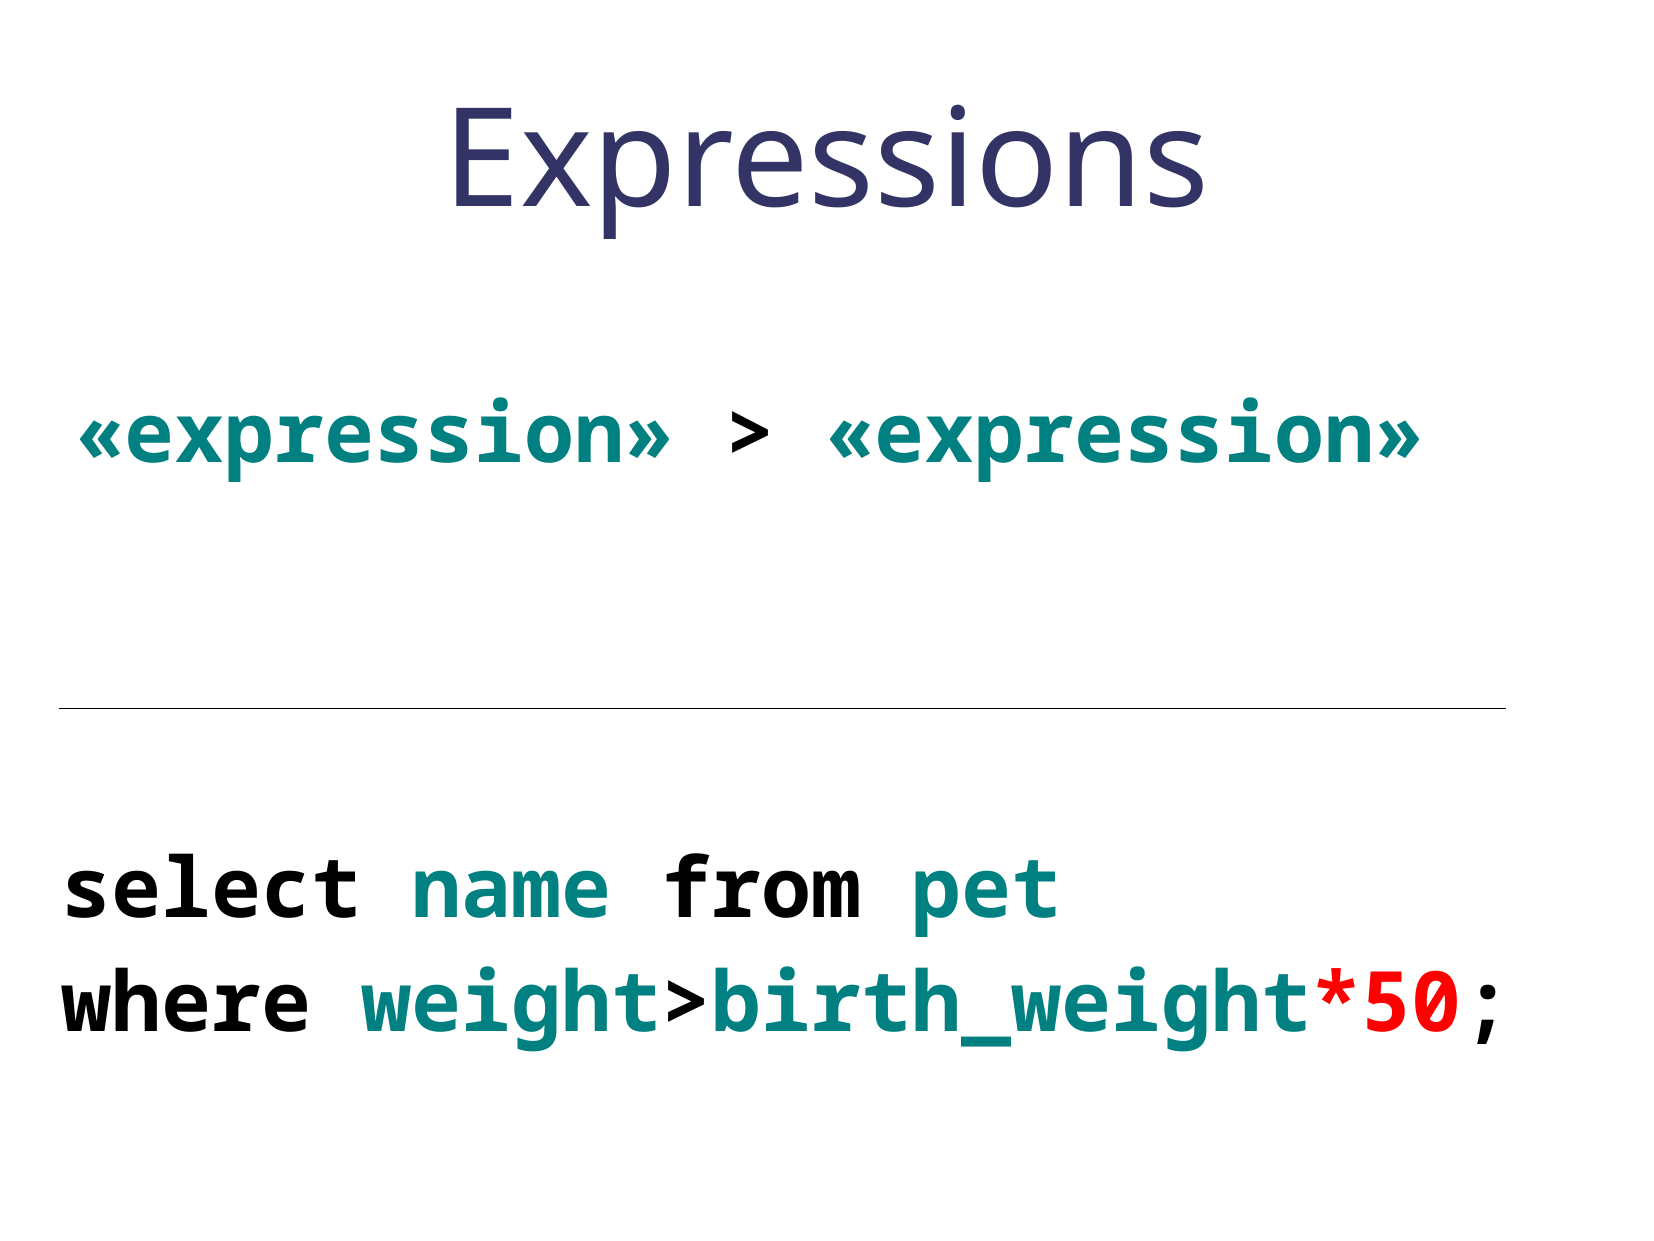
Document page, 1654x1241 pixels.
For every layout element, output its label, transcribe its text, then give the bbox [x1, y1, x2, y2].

text_box select name from pet where weight>birth_weight*50; [61, 845, 1595, 1039]
title Expressions [0, 56, 1654, 250]
subtitle «expression» > «expression» [75, 391, 1654, 584]
